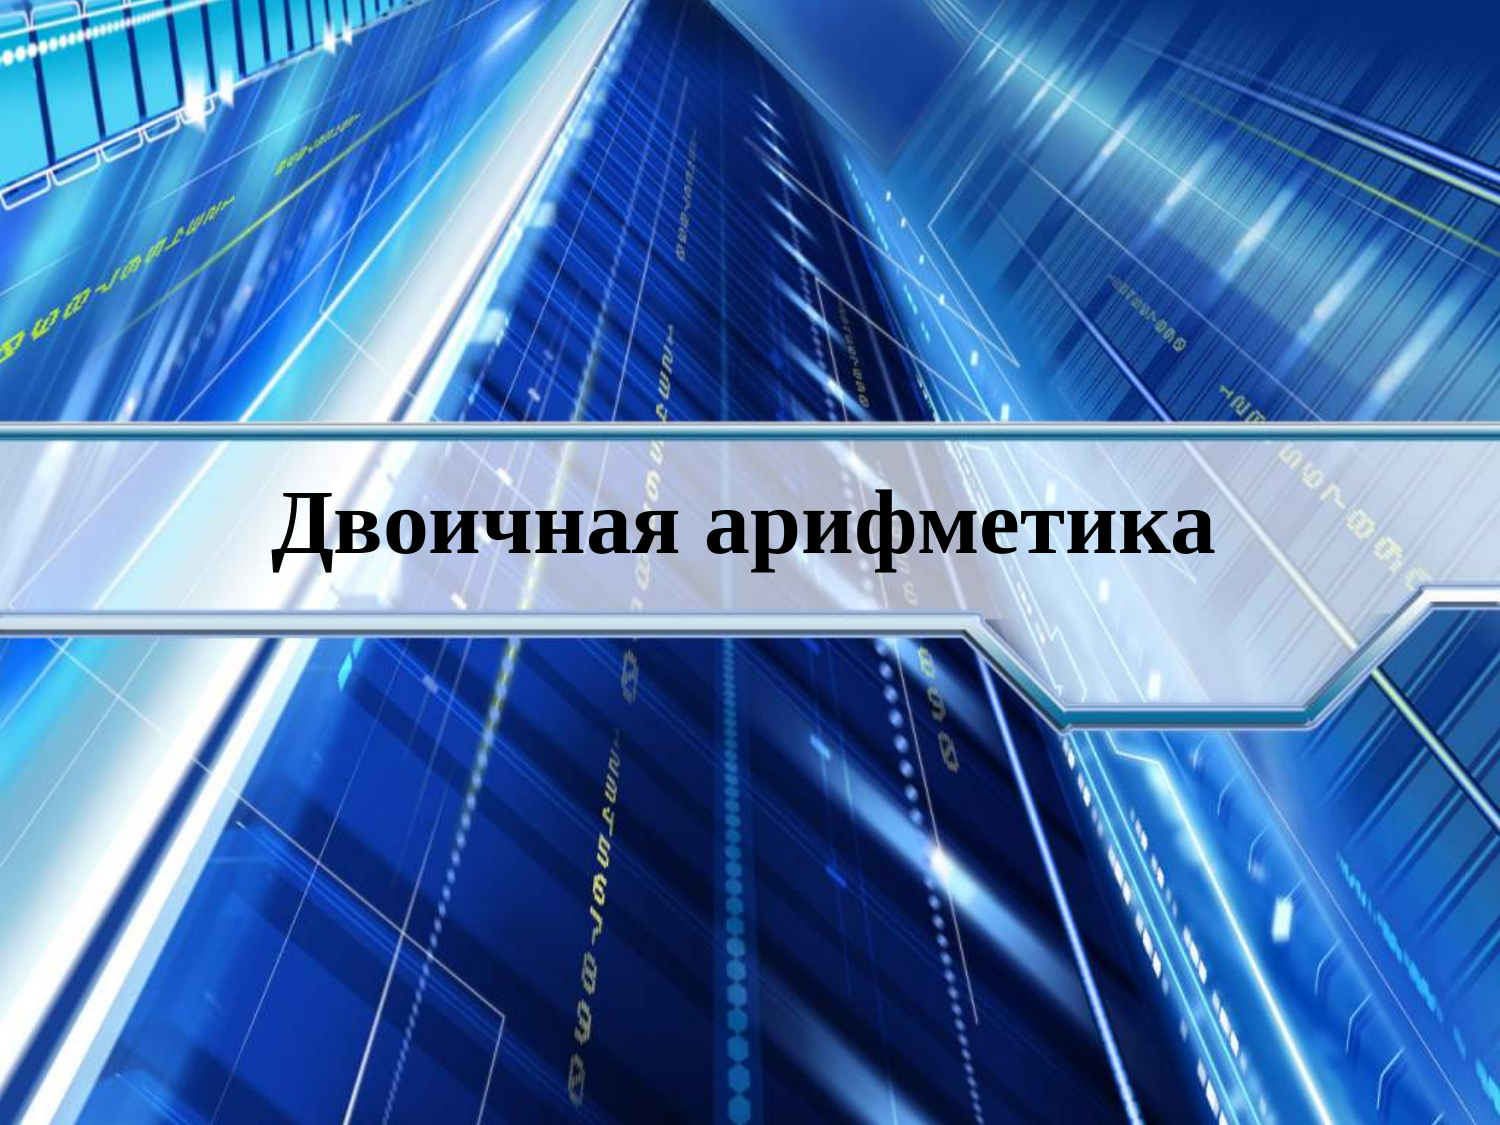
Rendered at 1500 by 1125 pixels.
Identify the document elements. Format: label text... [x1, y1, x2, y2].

picture [0, 0, 1500, 1125]
title Двоичная арифметика [106, 432, 1382, 622]
